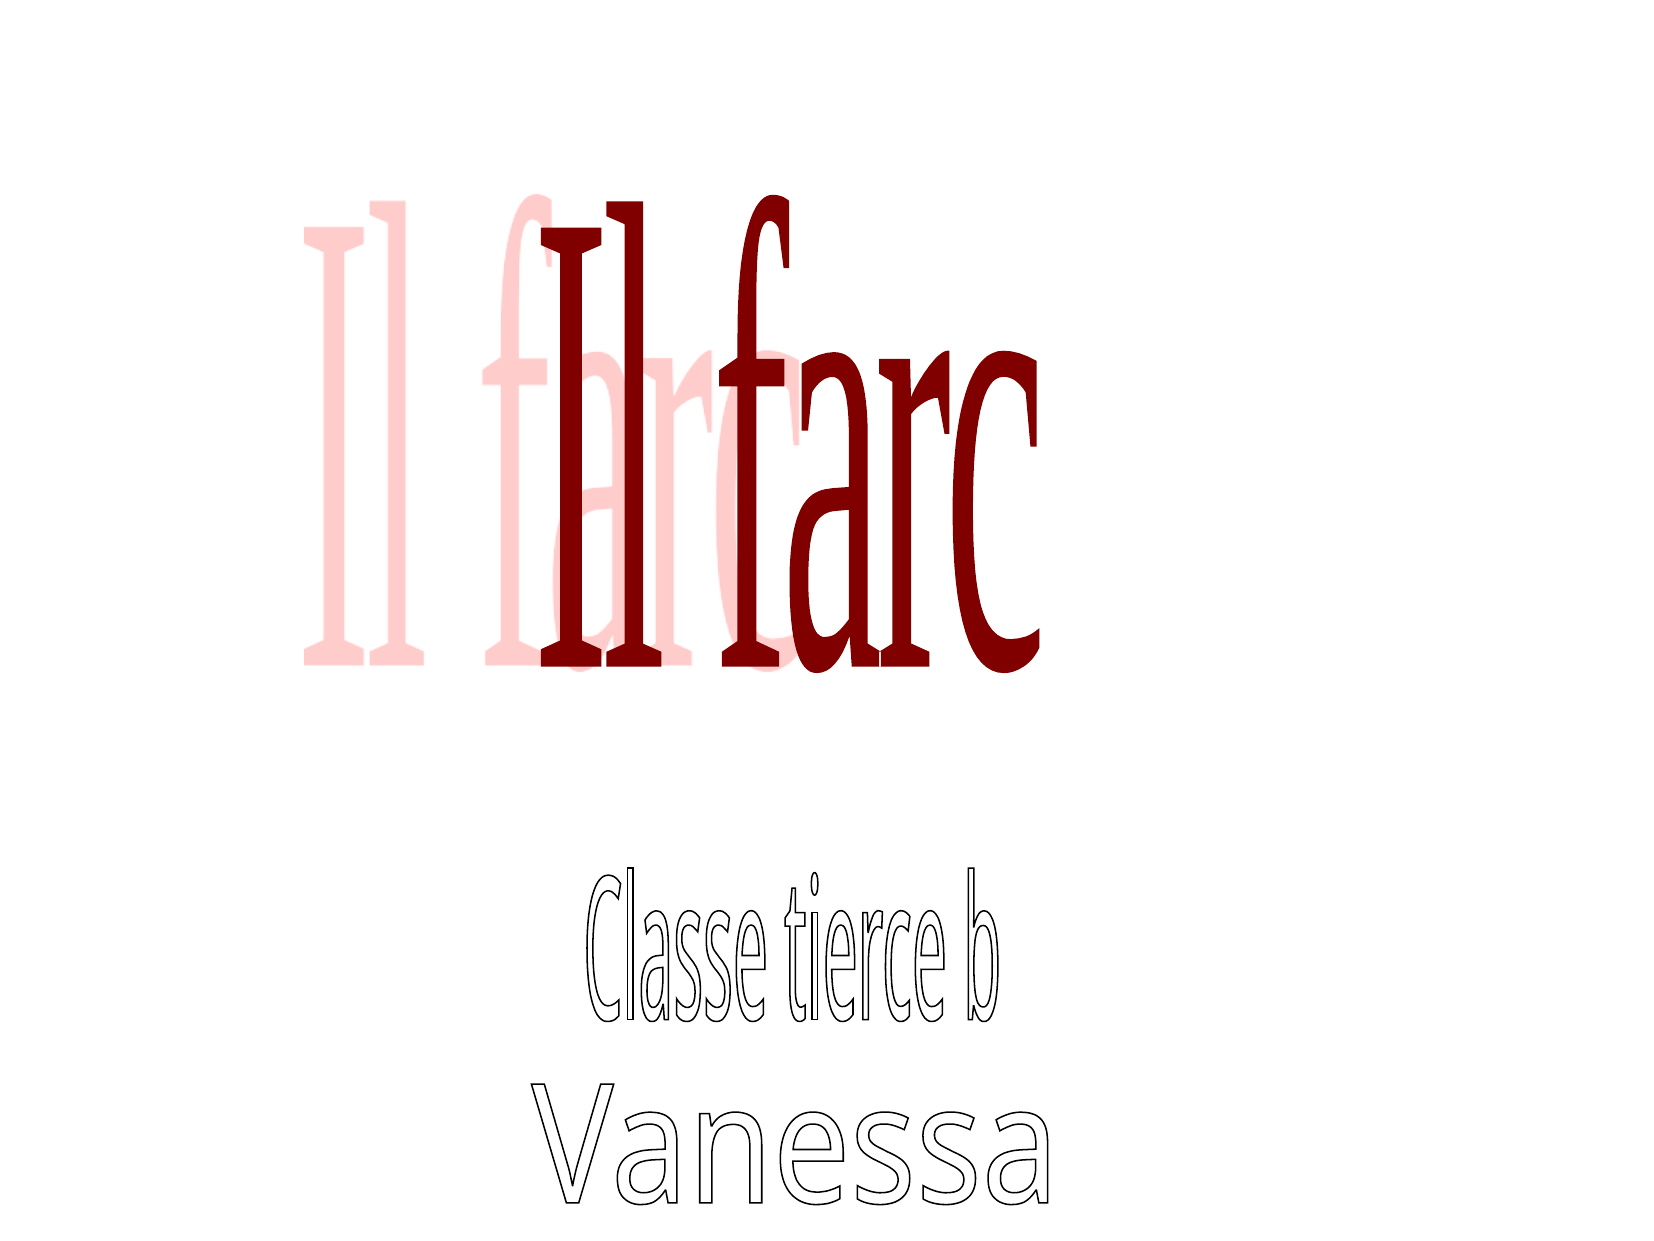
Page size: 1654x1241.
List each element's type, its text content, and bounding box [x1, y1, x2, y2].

text_box Classe tierce b [968, 868, 998, 1022]
text_box Vanessa [780, 1112, 844, 1205]
text_box Vanessa [531, 1084, 614, 1203]
text_box Il farc [789, 350, 950, 674]
text_box Il farc [719, 194, 790, 667]
text_box Il farc [540, 227, 602, 667]
text_box Classe tierce b [587, 875, 621, 1022]
text_box Classe tierce b [785, 888, 806, 1022]
text_box Classe tierce b [706, 910, 731, 1022]
text_box Classe tierce b [885, 910, 910, 1022]
text_box Vanessa [988, 1112, 1048, 1205]
text_box Classe tierce b [627, 868, 634, 1020]
text_box Vanessa [922, 1112, 976, 1205]
text_box Il farc [606, 201, 662, 667]
text_box Classe tierce b [736, 910, 765, 1022]
text_box Classe tierce b [862, 910, 883, 1020]
text_box Classe tierce b [915, 910, 944, 1022]
text_box Vanessa [617, 1112, 677, 1205]
text_box Vanessa [699, 1112, 762, 1203]
text_box Vanessa [857, 1112, 910, 1205]
text_box Classe tierce b [641, 910, 669, 1022]
text_box Il farc [952, 350, 1040, 674]
text_box Classe tierce b [676, 910, 701, 1022]
text_box Classe tierce b [811, 912, 818, 1020]
text_box Classe tierce b [826, 910, 855, 1022]
